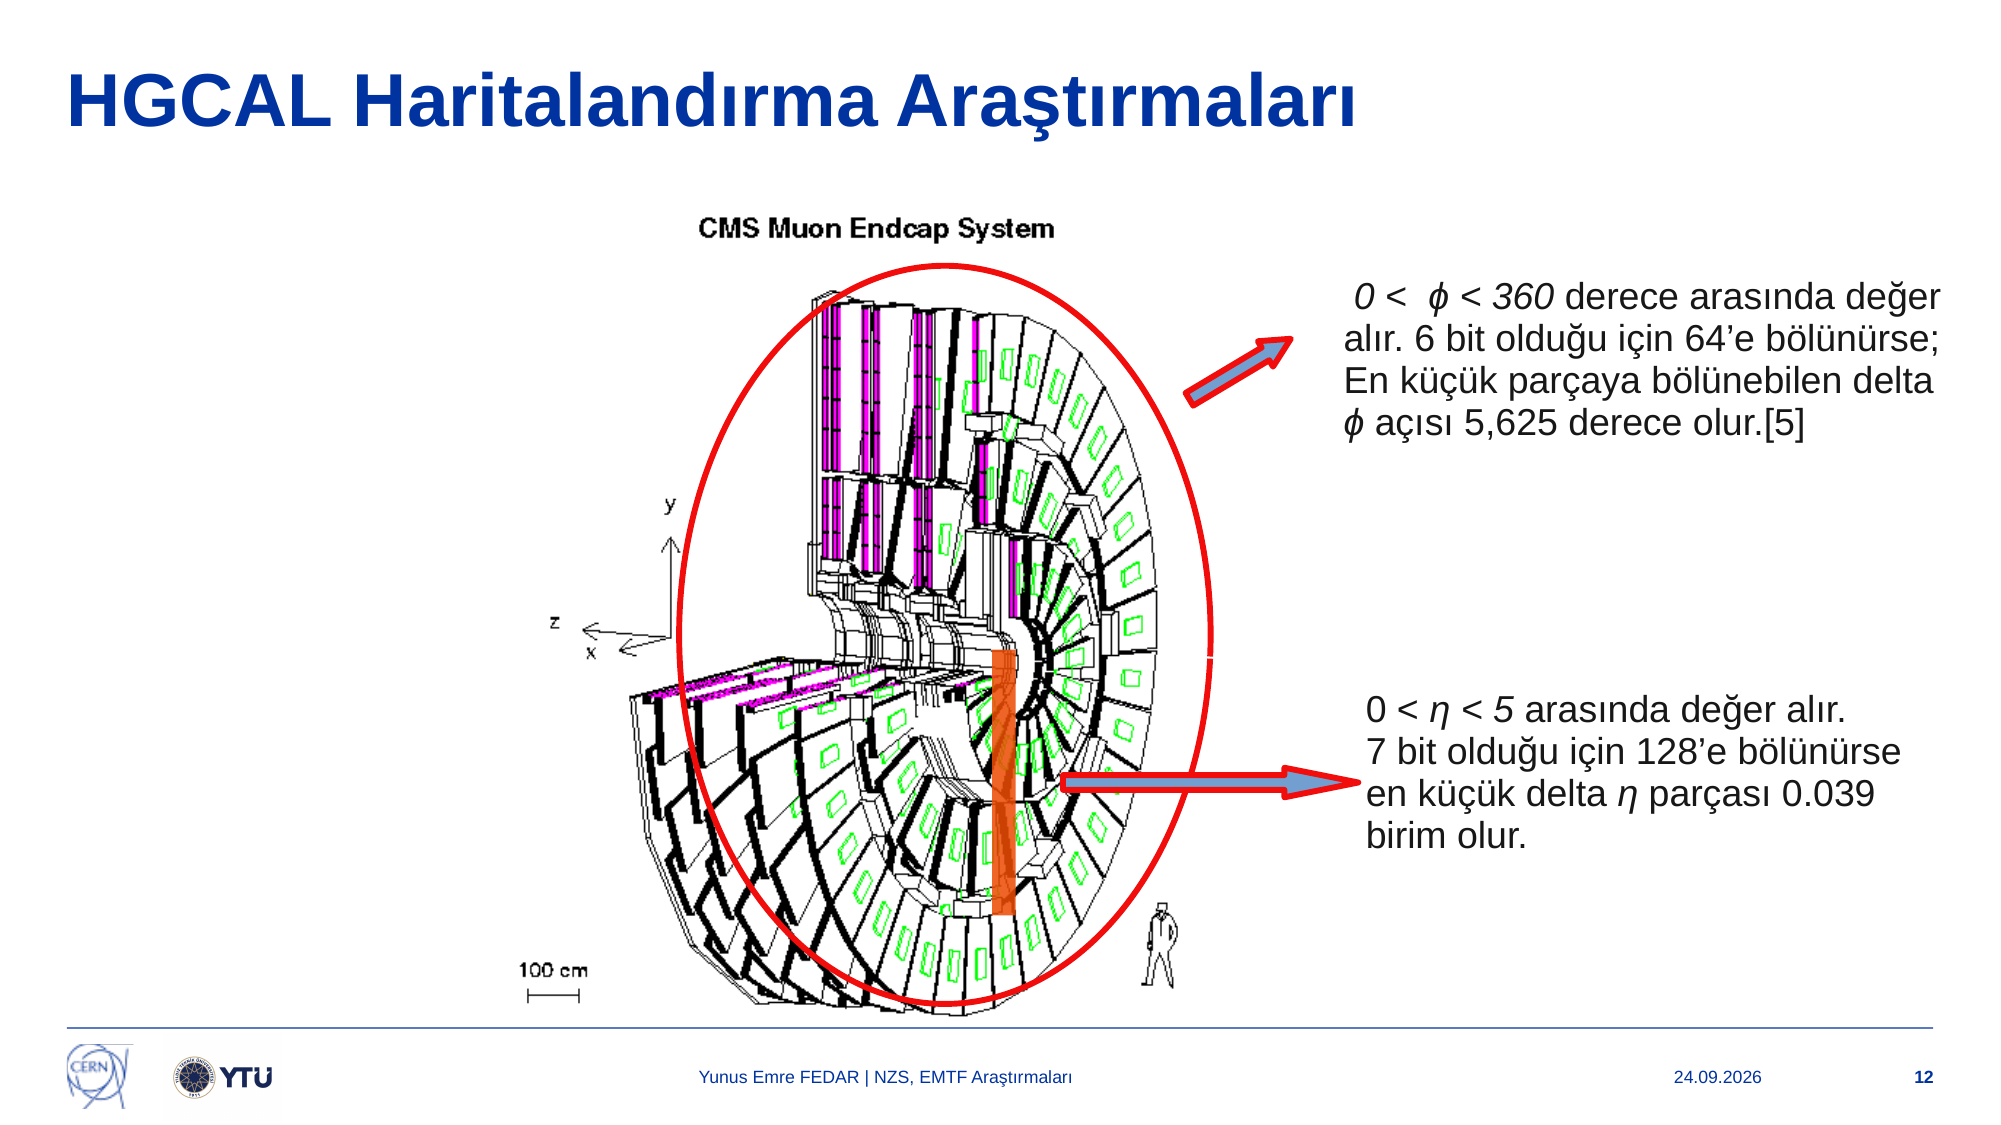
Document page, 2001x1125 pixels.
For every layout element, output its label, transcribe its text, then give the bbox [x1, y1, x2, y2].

slide_number <number> [1822, 1046, 1934, 1107]
picture [472, 237, 1283, 1018]
text_box [1062, 767, 1351, 798]
picture [163, 1033, 282, 1123]
text_box 0 < ϕ < 360 derece arasında değer alır. 6 bit olduğu için 64’e bölünürse; En küçük parçaya bölünebilen delta ϕ açısı 5,625 derece olur.[5] [1328, 267, 1979, 493]
text_box [1185, 338, 1291, 406]
text_box 0 < ƞ < 5 arasında değer alır. 7 bit olduğu için 128’e bölünürse en küçük delta ƞ parçası 0.039 birim olur. [1351, 681, 1949, 865]
text_box Yunus Emre FEDAR | NZS, EMTF Araştırmaları [698, 1046, 1402, 1107]
slide_number 24.12.2024 [1496, 1046, 1762, 1107]
title HGCAL Haritalandırma Araştırmaları [66, 61, 1933, 237]
